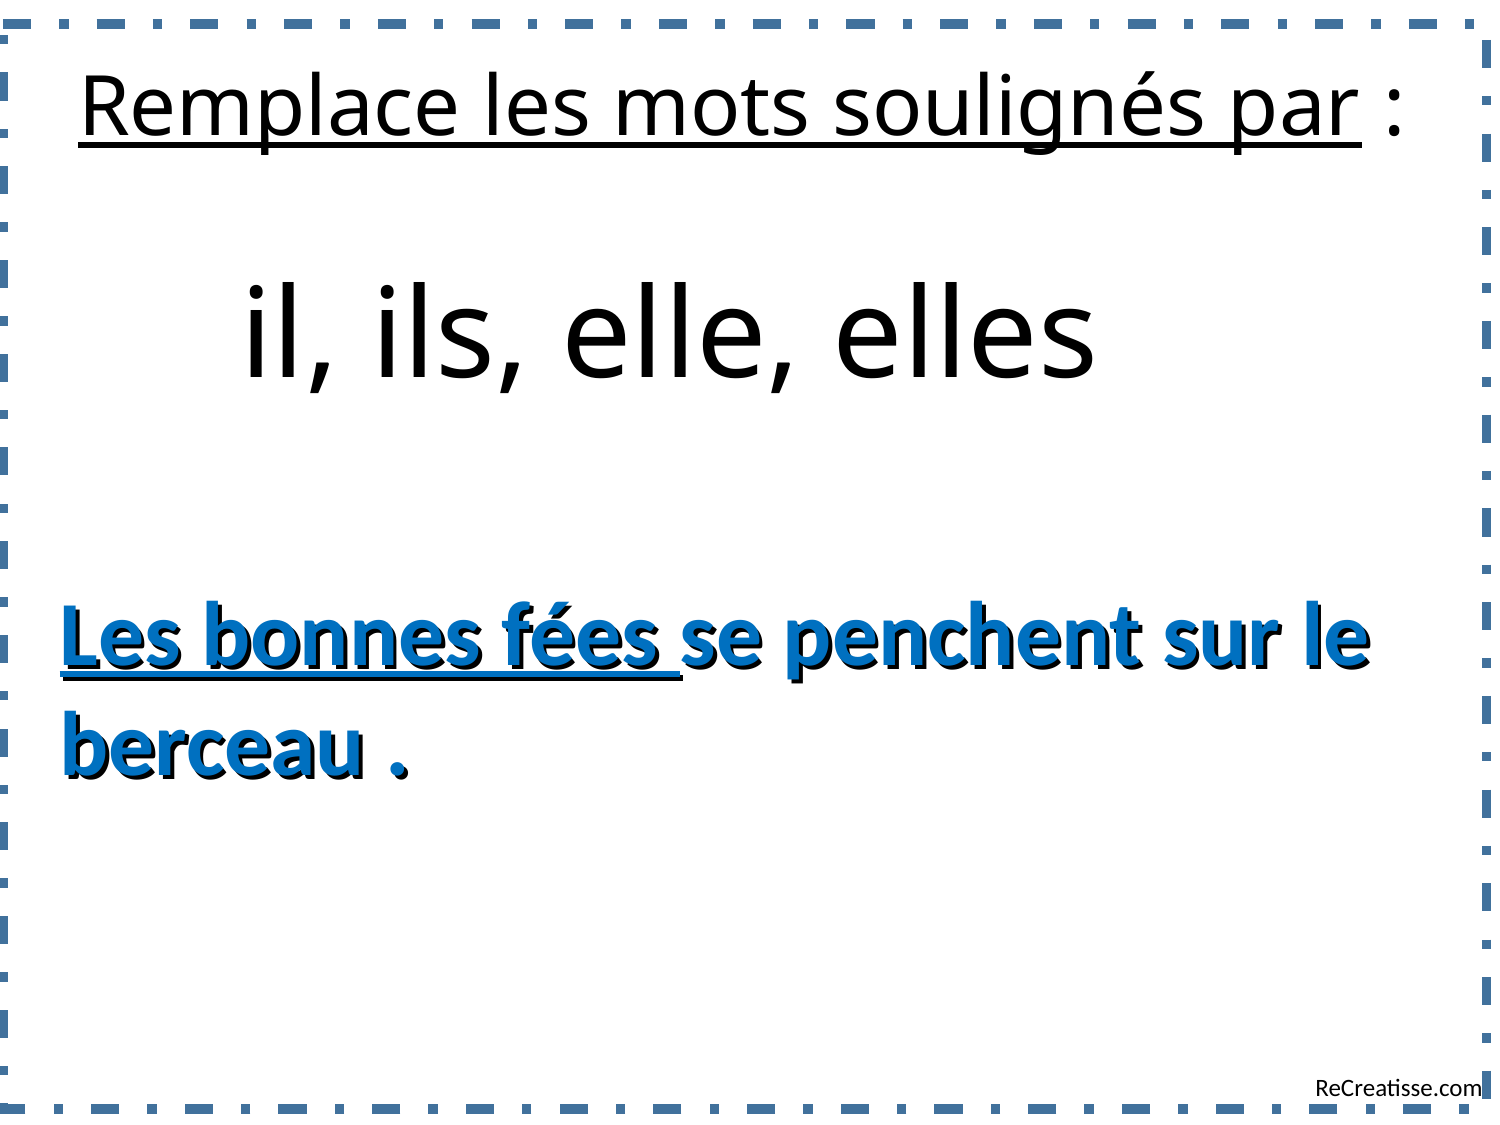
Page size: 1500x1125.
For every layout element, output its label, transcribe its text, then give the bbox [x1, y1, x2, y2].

text_box ReCreatisse.com [1300, 1064, 1498, 1109]
text_box Les bonnes fées se penchent sur le berceau . [45, 567, 1386, 802]
text_box Remplace les mots soulignés par : il, ils, elle, elles [63, 45, 1500, 410]
